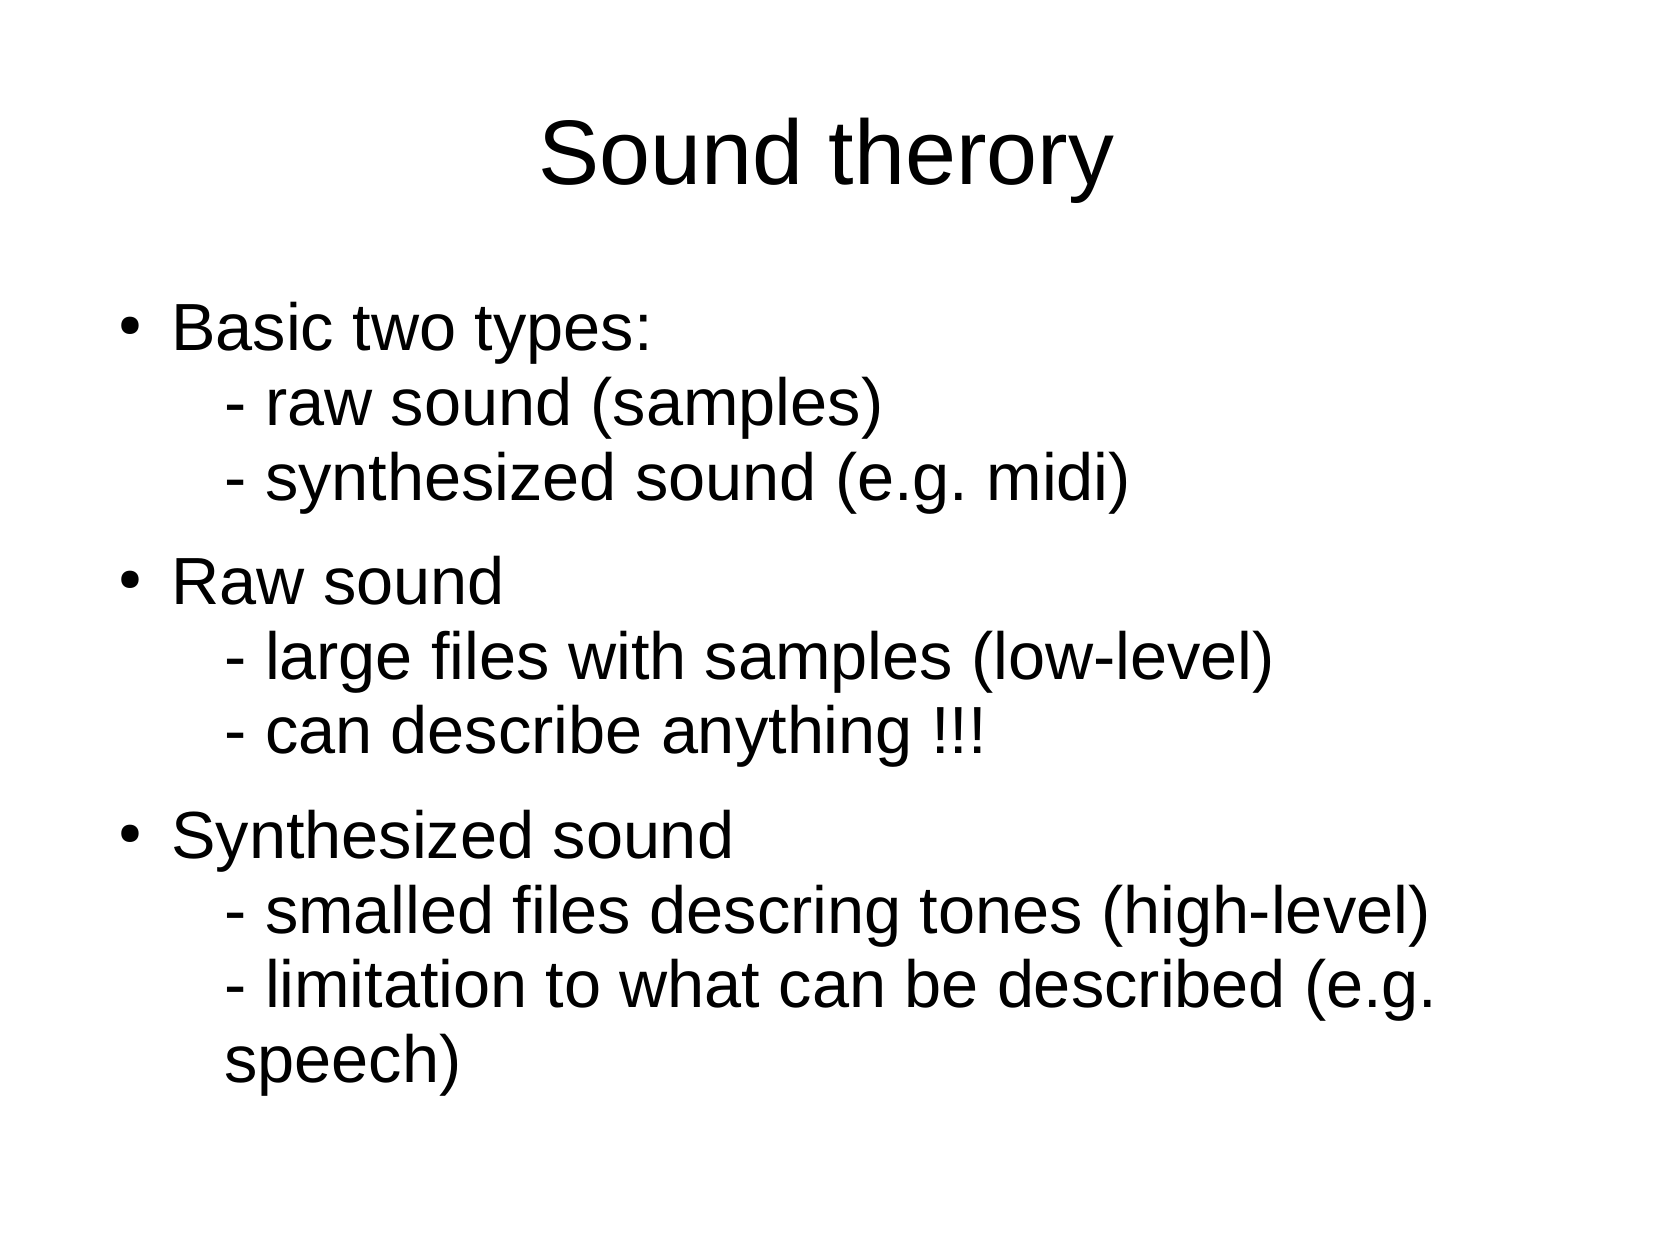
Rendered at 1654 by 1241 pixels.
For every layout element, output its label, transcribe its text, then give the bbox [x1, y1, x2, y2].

title Sound therory [82, 49, 1571, 257]
list Basic two types: - raw sound (samples) - synthesized sound (e.g. midi) Raw sound - large files with samples (low-level) - can describe anything !!! Synthesized sound - smalled files descring tones (high-level) - limitation to what can be described (e.g. speech) [82, 290, 1571, 1109]
